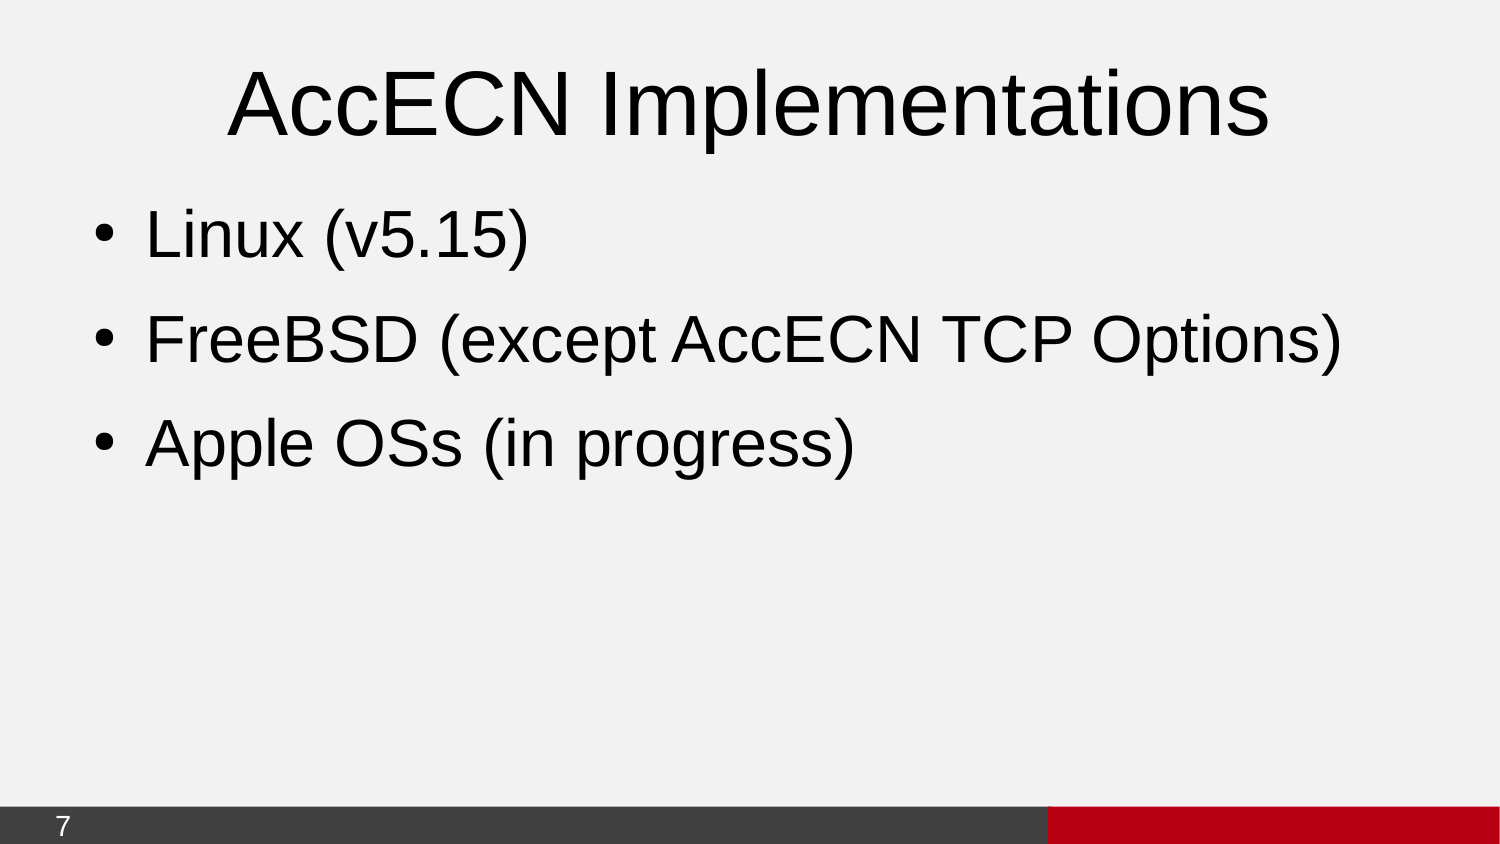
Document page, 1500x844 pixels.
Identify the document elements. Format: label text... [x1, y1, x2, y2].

title AccECN Implementations [75, 33, 1425, 175]
list Linux (v5.15) FreeBSD (except AccECN TCP Options) Apple OSs (in progress) [75, 197, 1425, 687]
